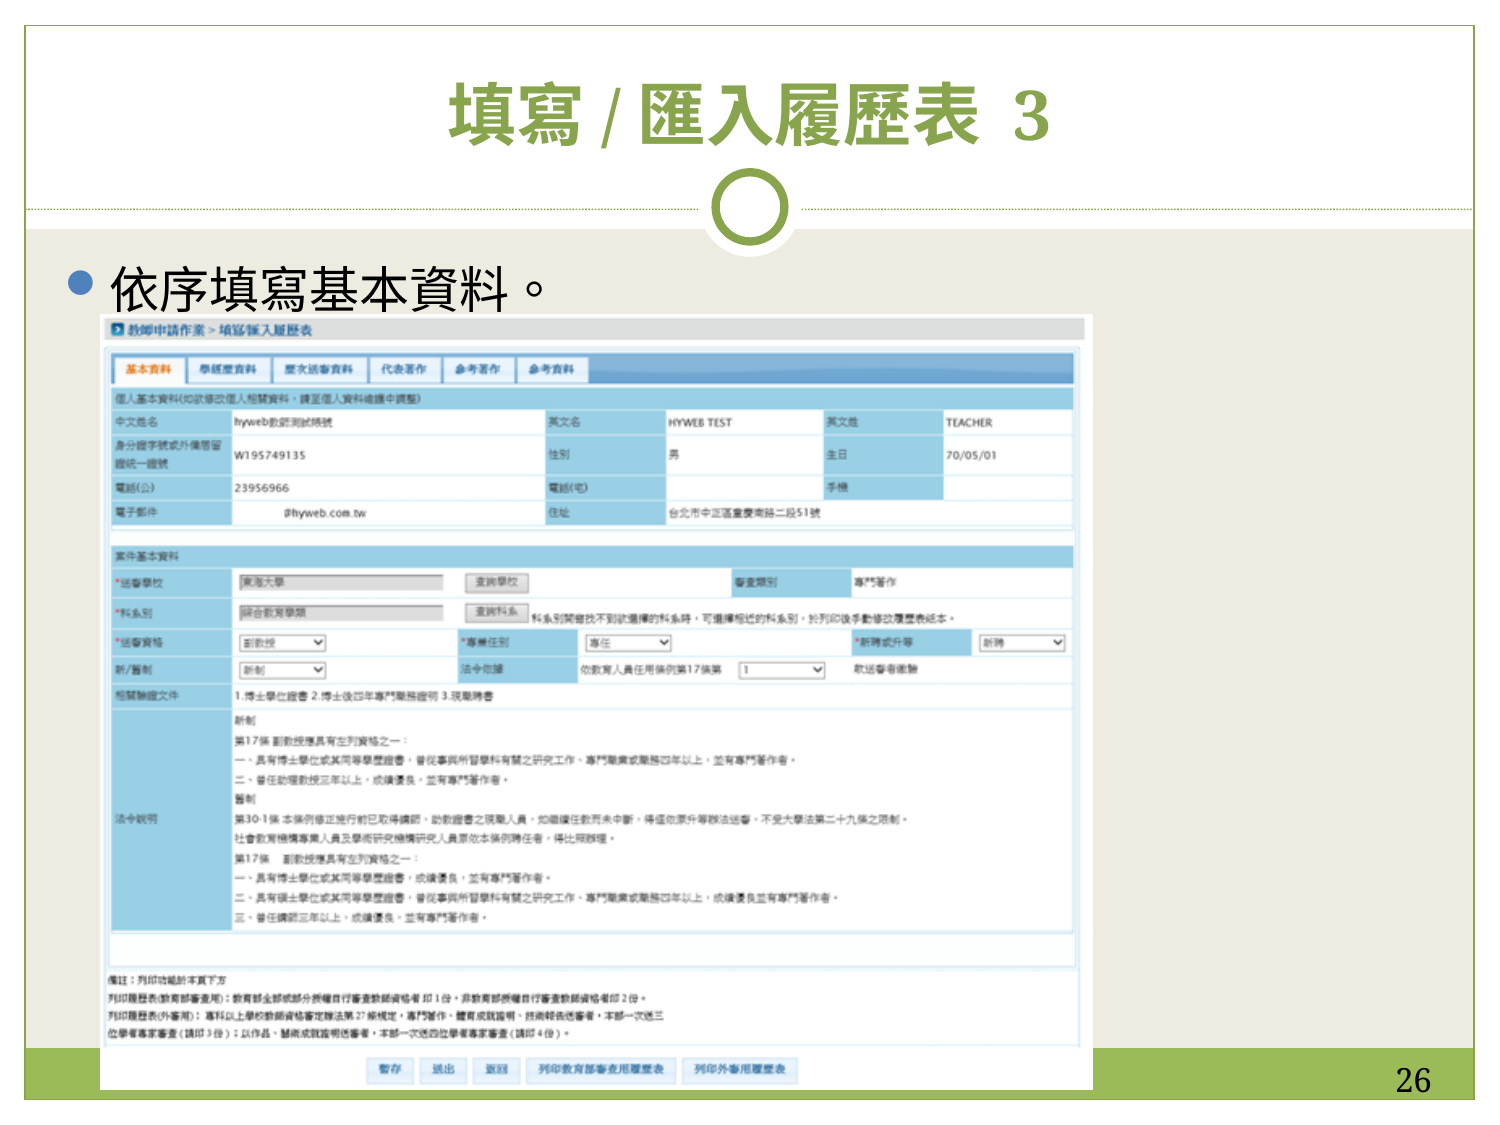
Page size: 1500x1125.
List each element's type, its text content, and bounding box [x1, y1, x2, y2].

list 依序填寫基本資料。 [49, 250, 1445, 1001]
picture [100, 314, 1093, 1090]
text_box [1376, 1045, 1452, 1118]
title 填寫/匯入履歷表 3 [49, 37, 1450, 162]
